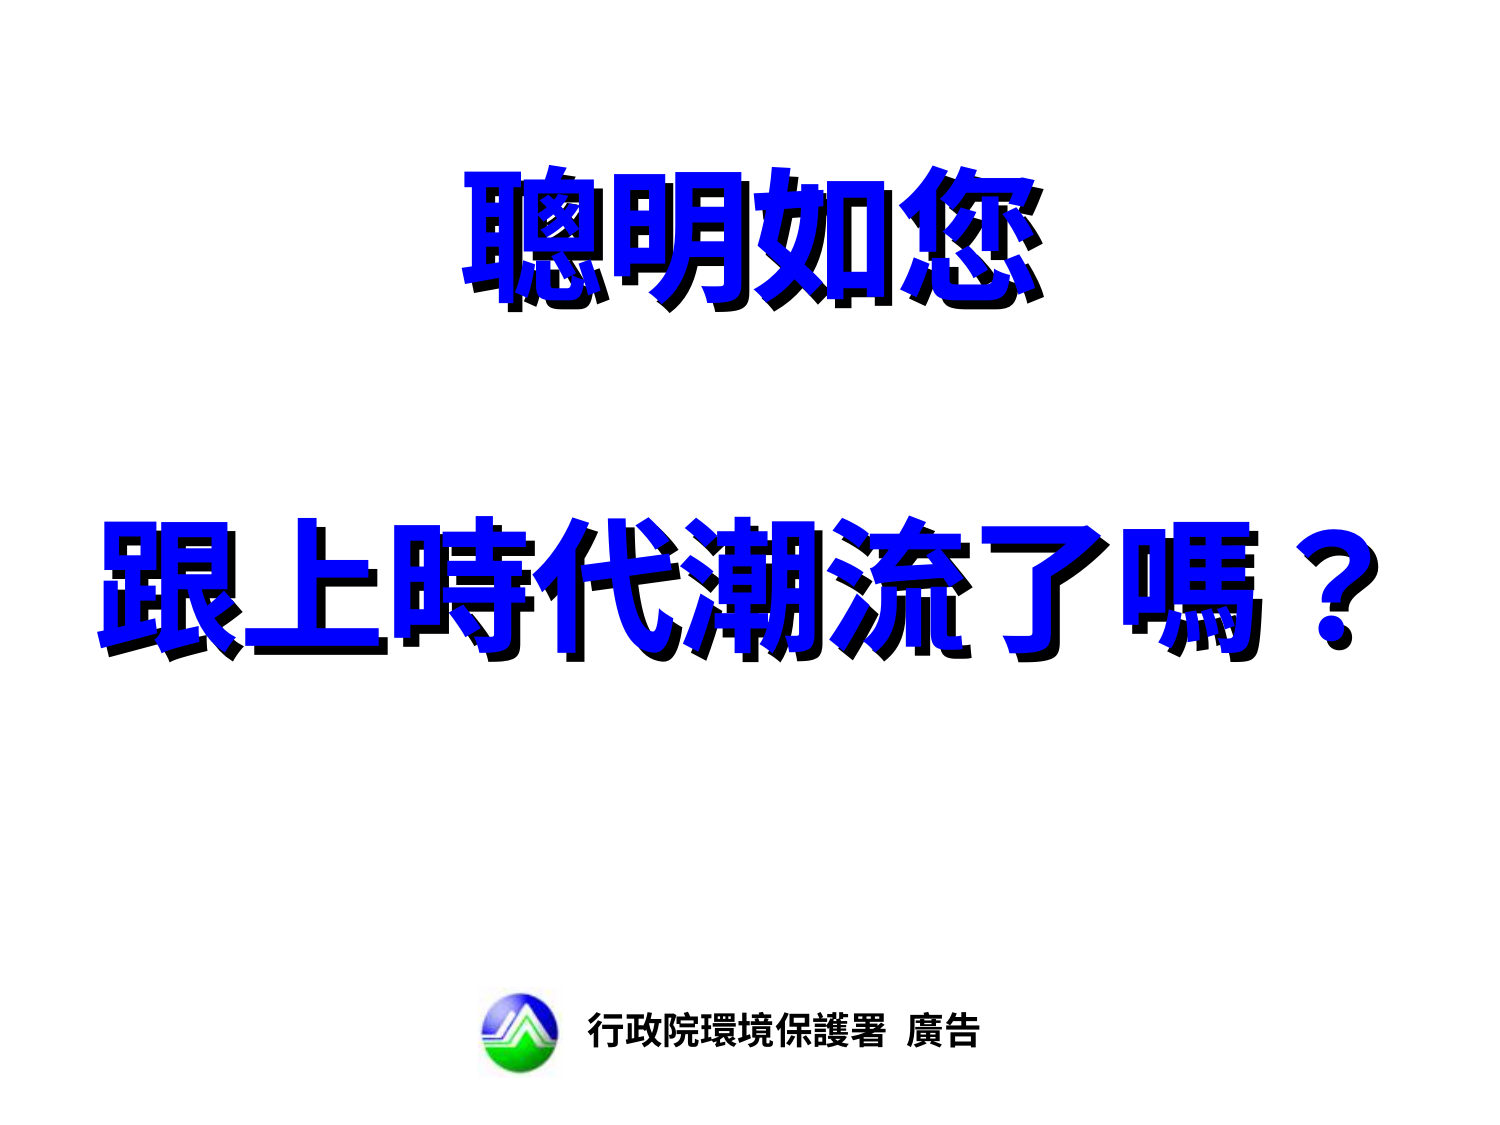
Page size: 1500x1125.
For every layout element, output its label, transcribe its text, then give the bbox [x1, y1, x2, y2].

text_box 行政院環境保護署 廣告 [573, 1000, 997, 1060]
text_box 聰明如您 跟上時代潮流了嗎？ [0, 137, 1500, 677]
picture [478, 987, 563, 1078]
